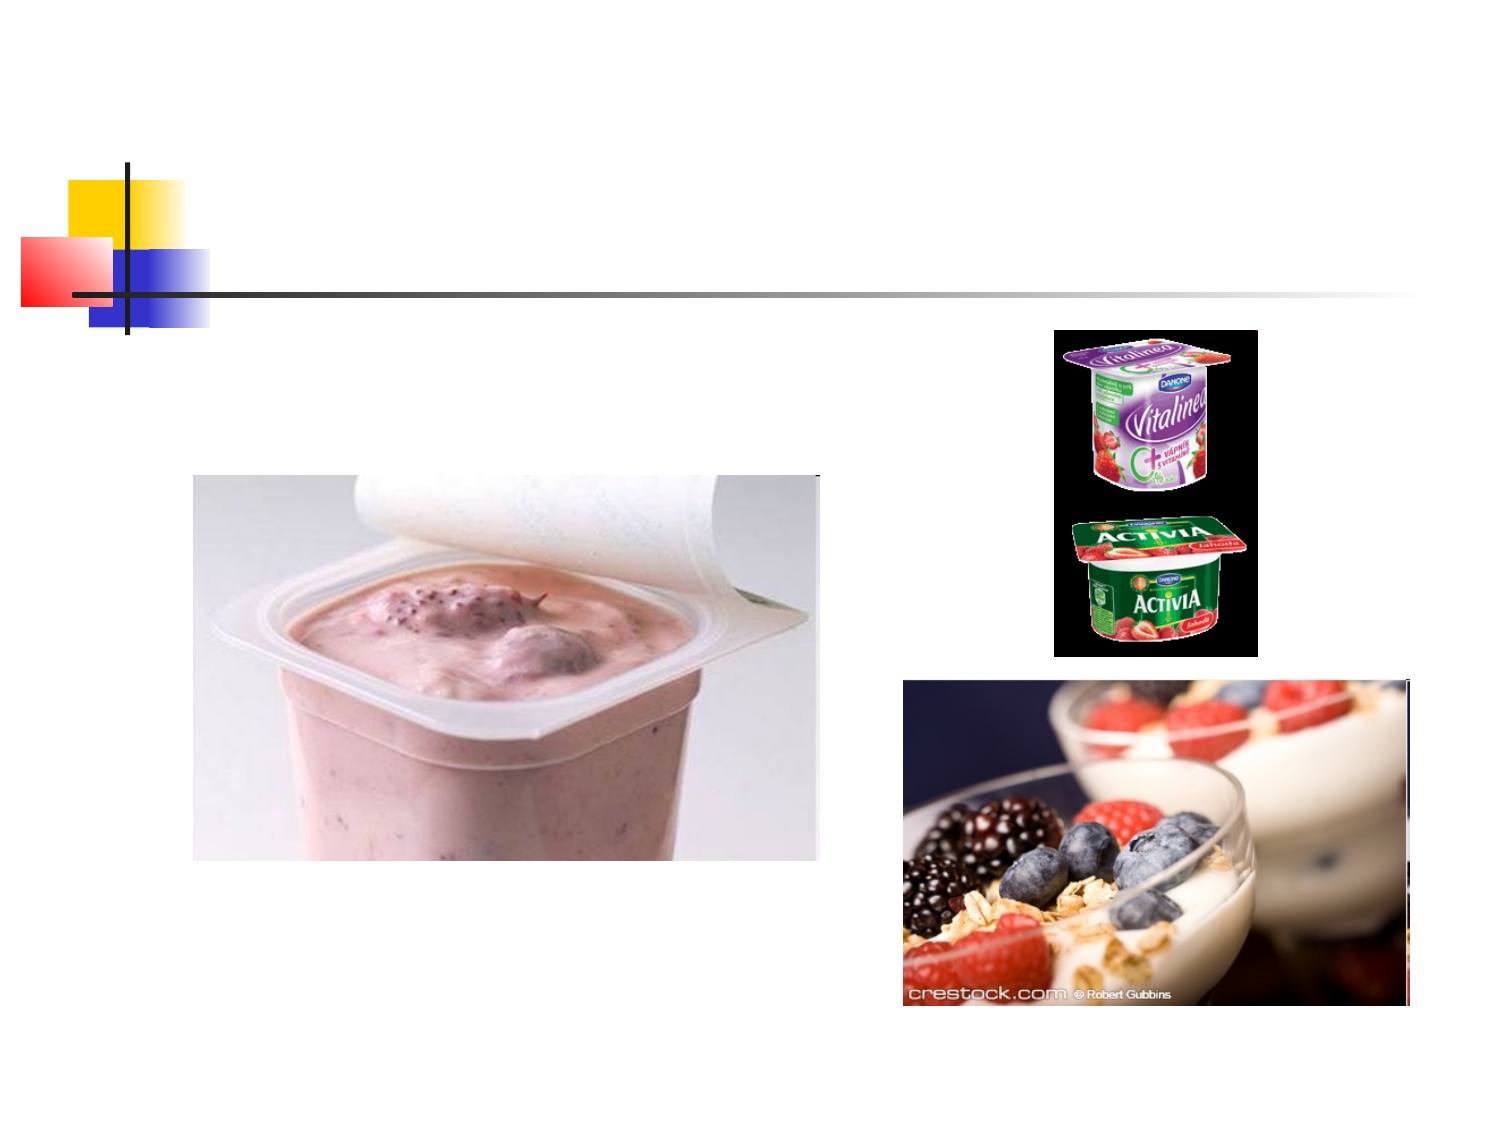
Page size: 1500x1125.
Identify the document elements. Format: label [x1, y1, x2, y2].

picture [193, 475, 820, 861]
picture [903, 679, 1410, 1007]
picture [1054, 330, 1258, 658]
